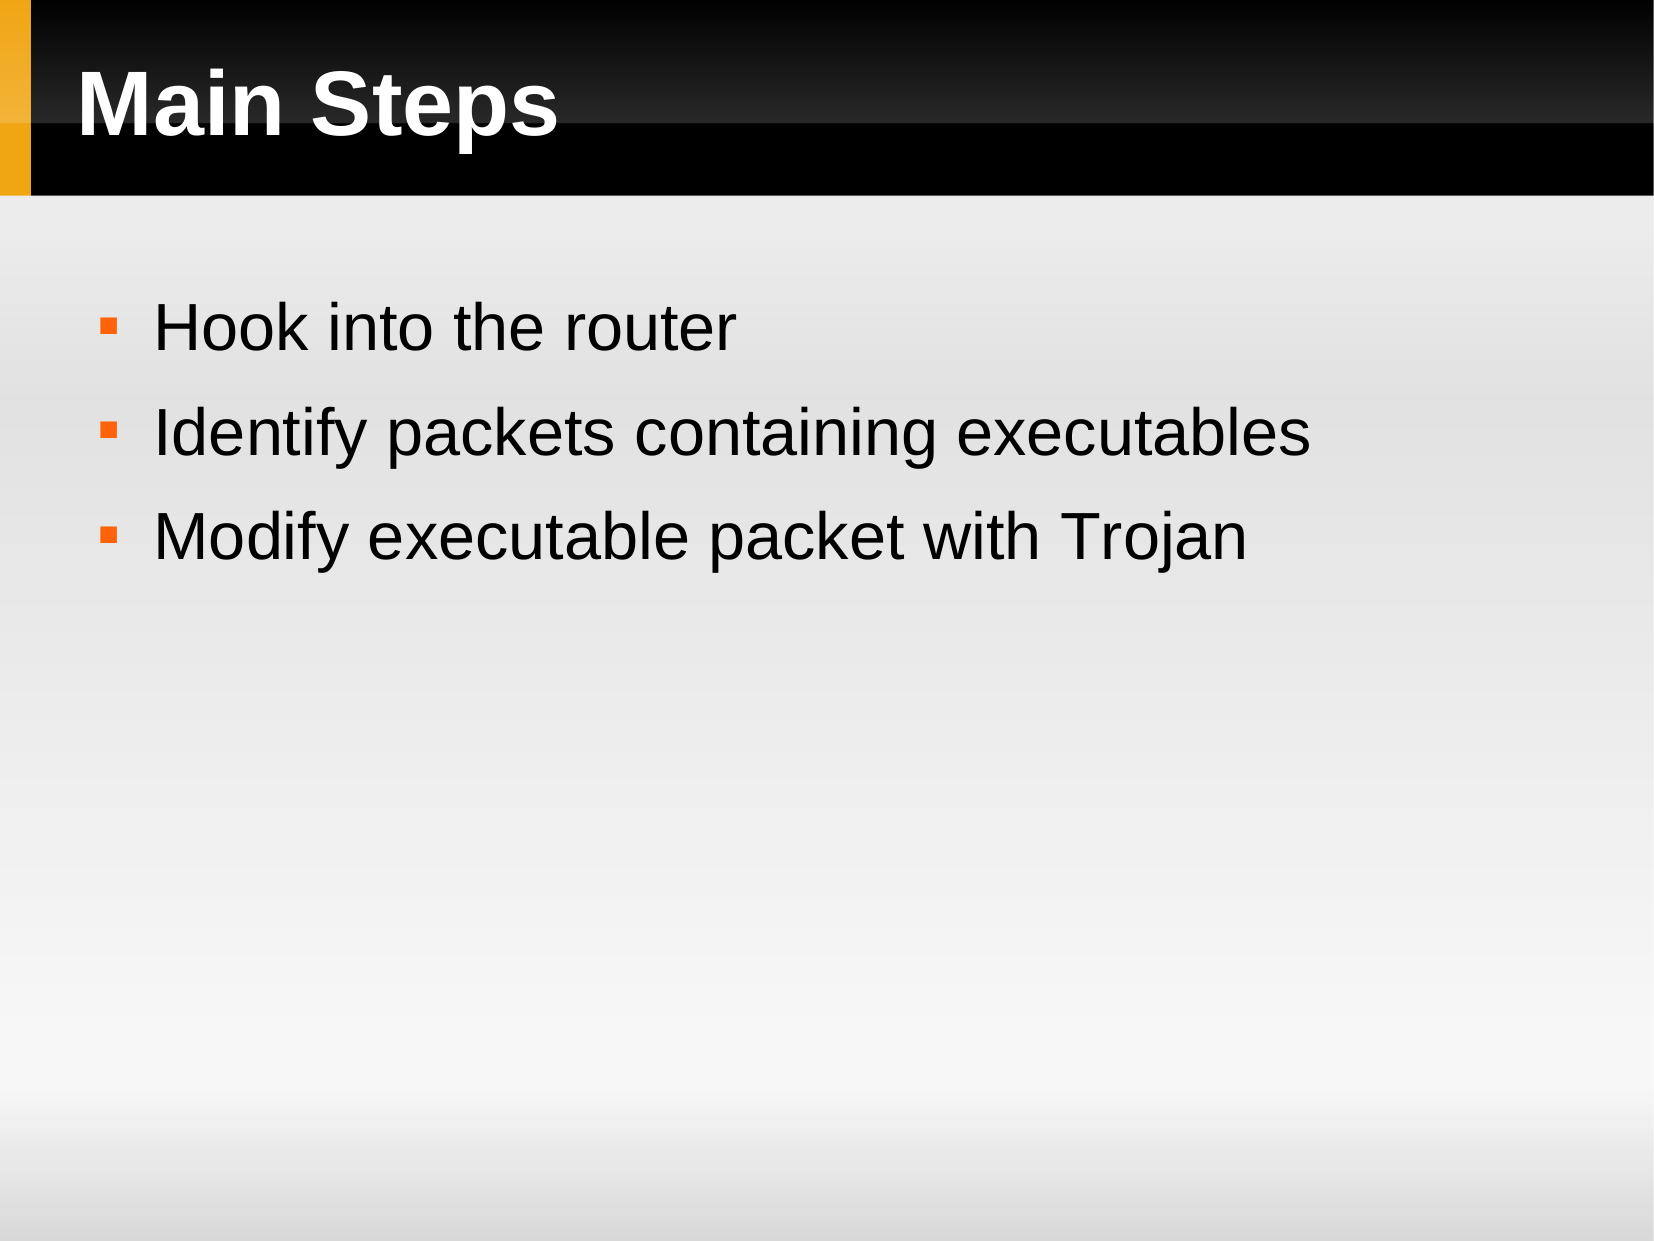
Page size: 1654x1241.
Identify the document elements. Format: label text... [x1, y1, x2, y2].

title Main Steps [76, 0, 1565, 208]
picture [0, 0, 1654, 1241]
list Hook into the router Identify packets containing executables Modify executable packet with Trojan [82, 290, 1571, 1109]
